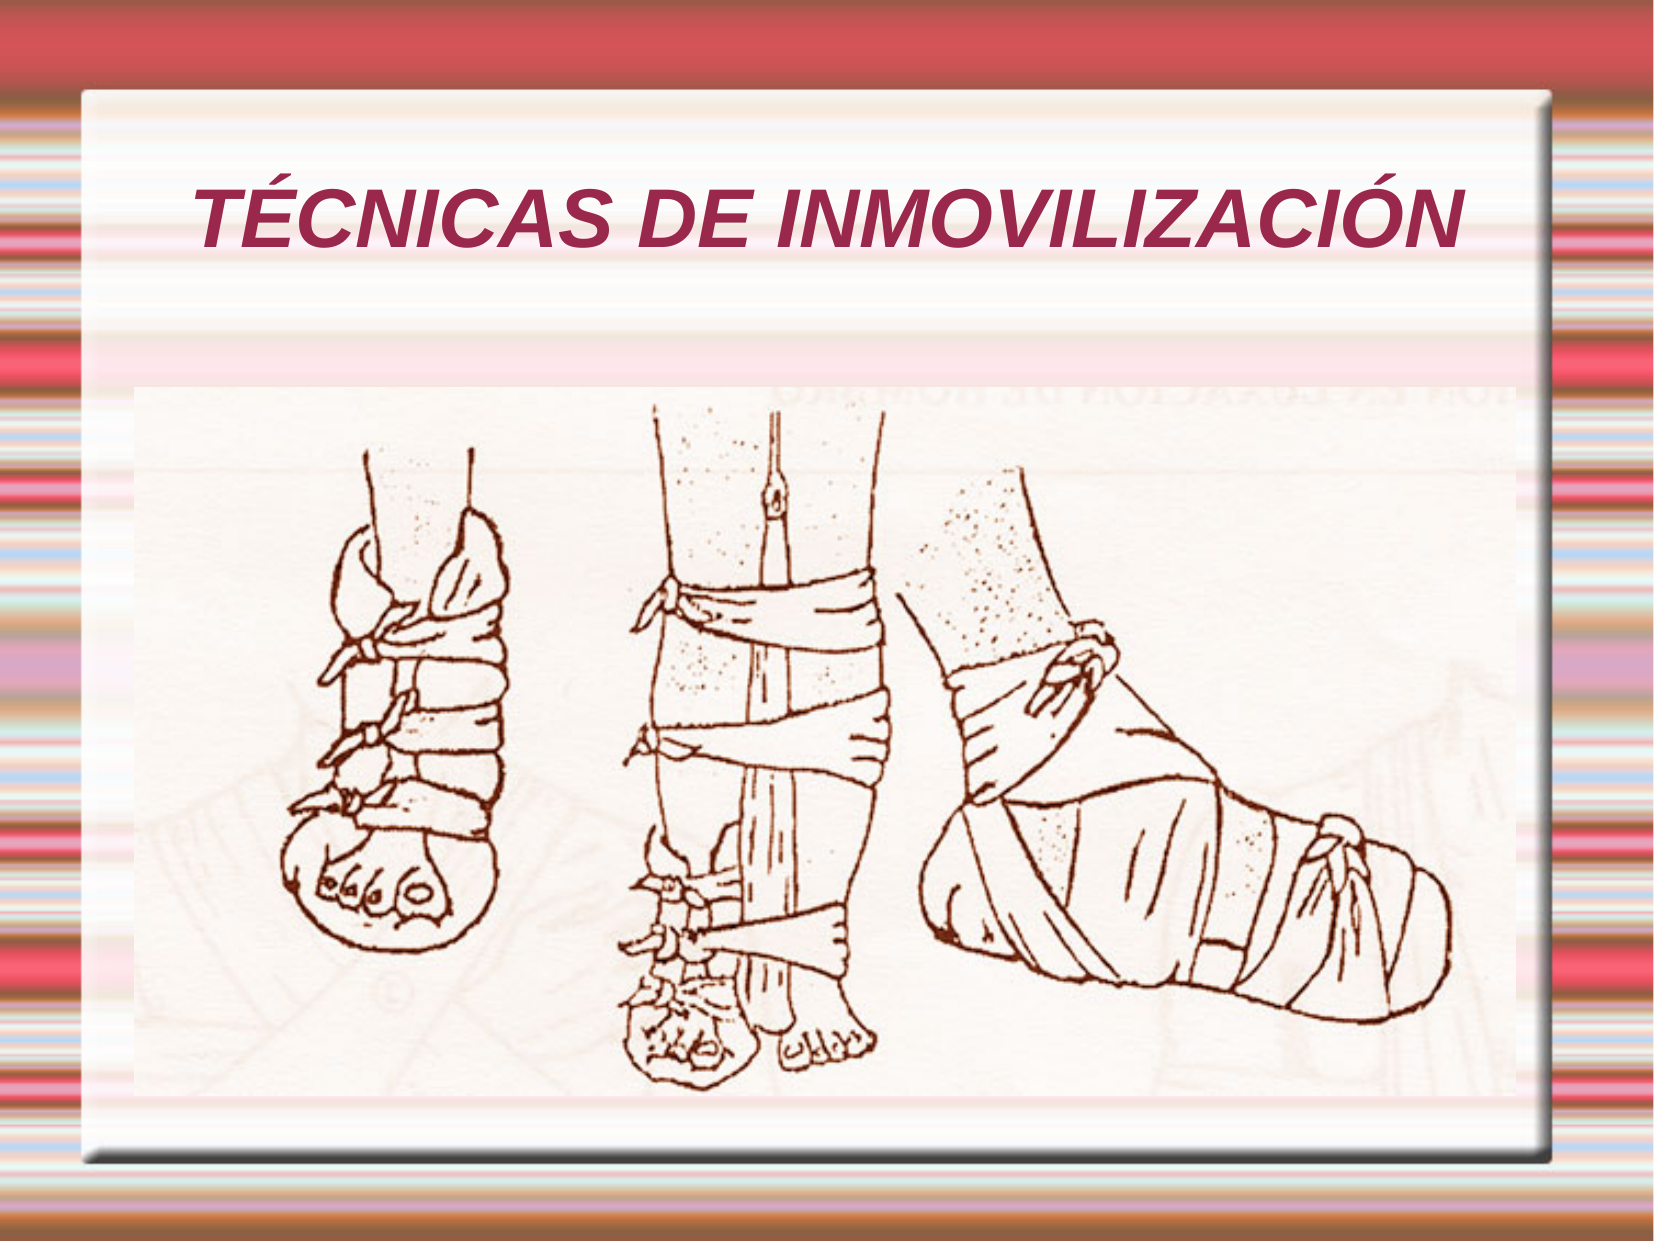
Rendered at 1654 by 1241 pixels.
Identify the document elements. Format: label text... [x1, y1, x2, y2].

title TÉCNICAS DE INMOVILIZACIÓN [121, 114, 1534, 322]
picture [0, 0, 1654, 1241]
